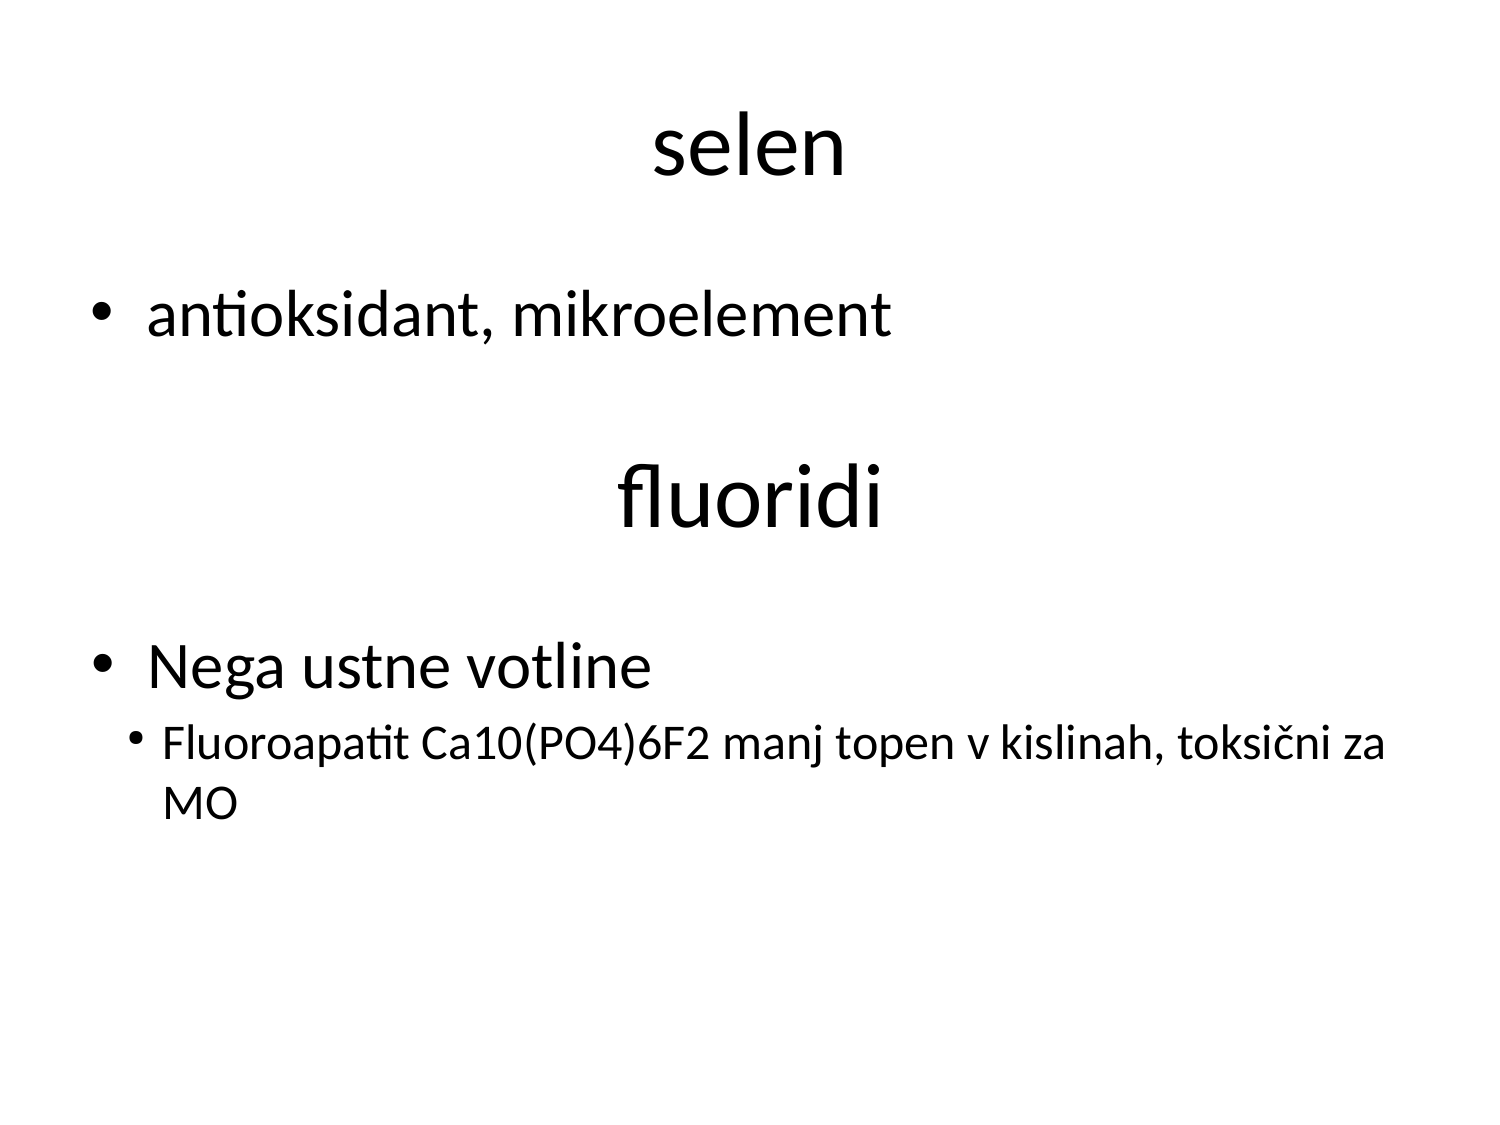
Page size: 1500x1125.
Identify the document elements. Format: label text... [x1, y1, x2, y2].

list antioksidant, mikroelement [75, 262, 1425, 539]
title selen [75, 45, 1425, 233]
text_box Nega ustne votline Fluoroapatit Ca10(PO4)6F2 manj topen v kislinah, toksični za MO [76, 614, 1427, 891]
text_box fluoridi [76, 397, 1427, 585]
